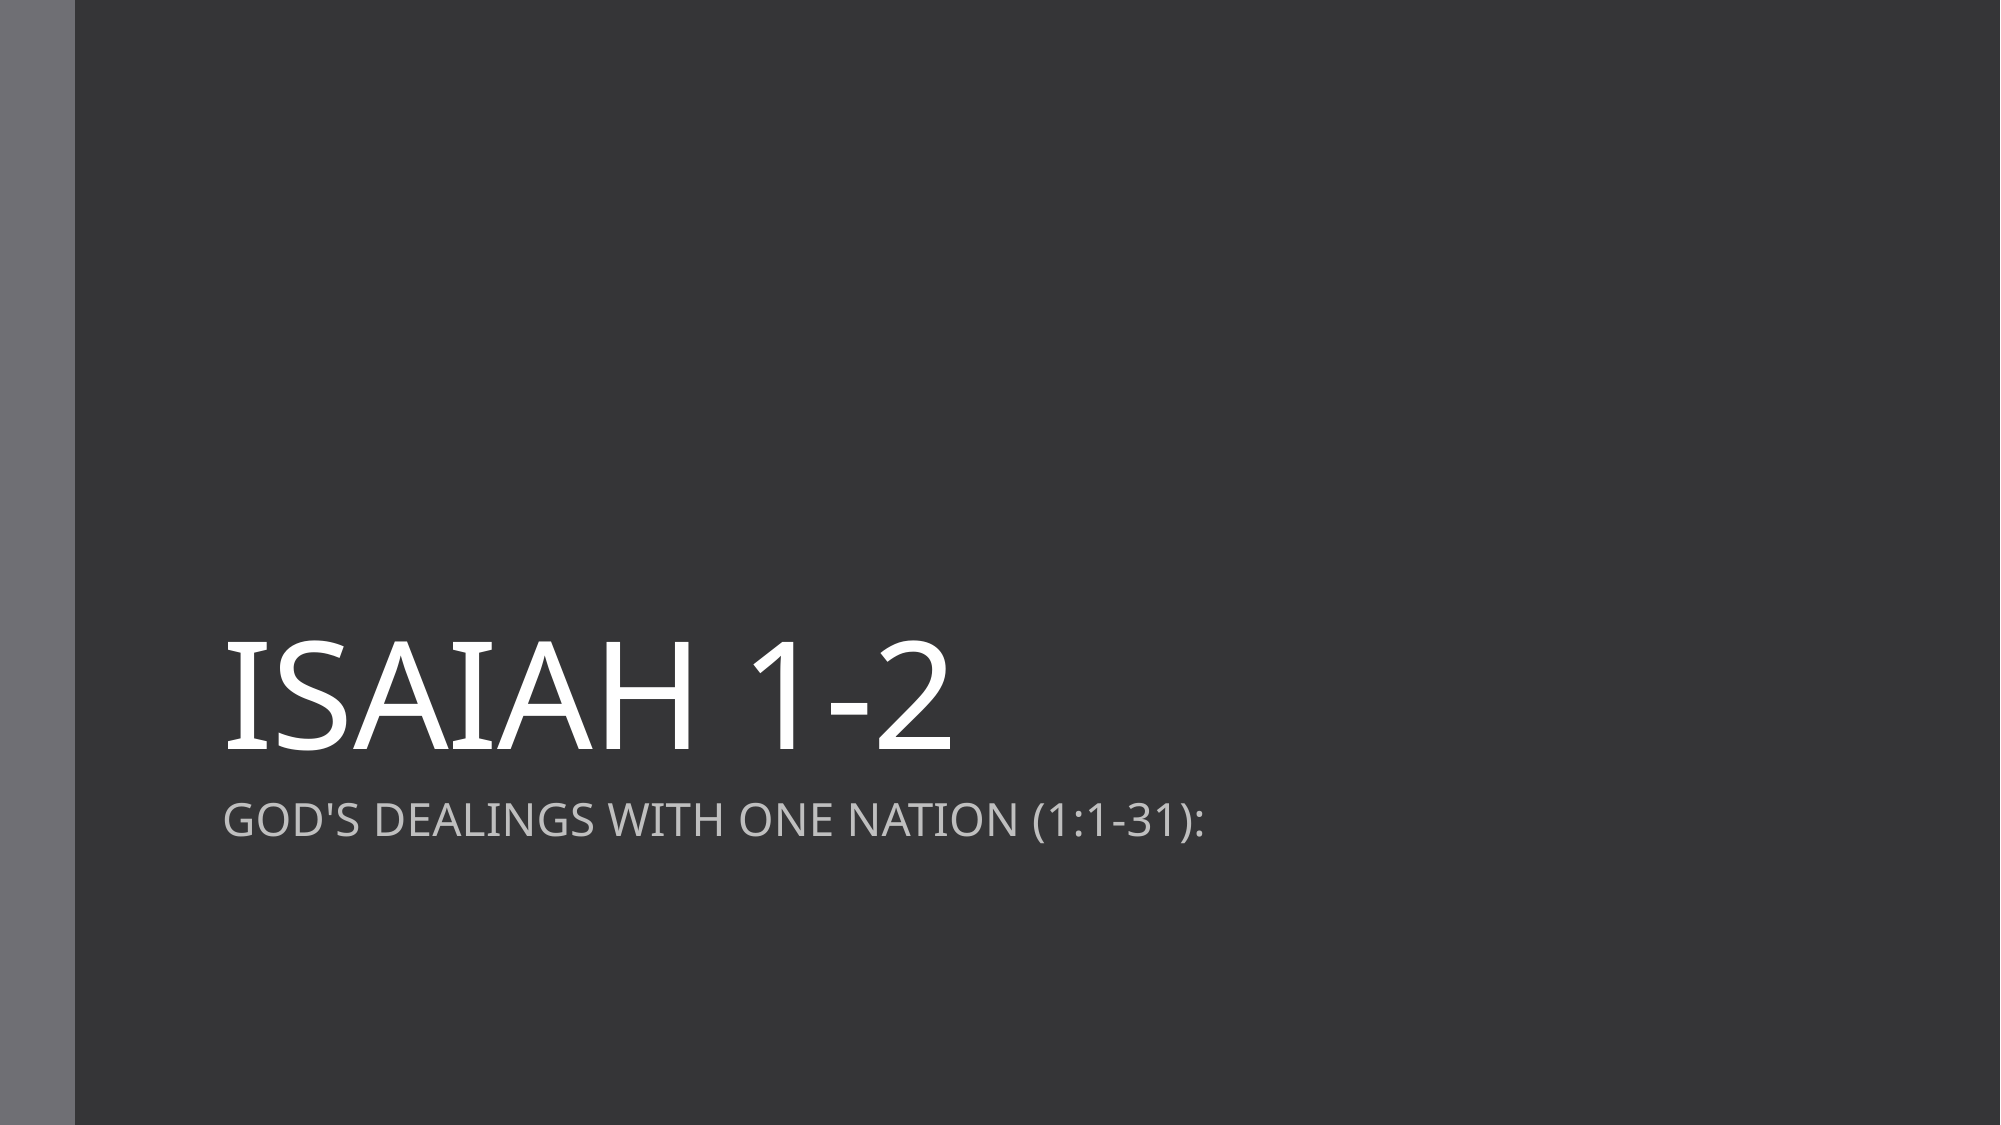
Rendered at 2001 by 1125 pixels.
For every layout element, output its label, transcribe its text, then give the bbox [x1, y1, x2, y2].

subtitle GOD'S DEALINGS WITH ONE NATION (1:1-31): [206, 787, 1752, 1066]
title ISAIAH 1-2 [206, 124, 1752, 787]
